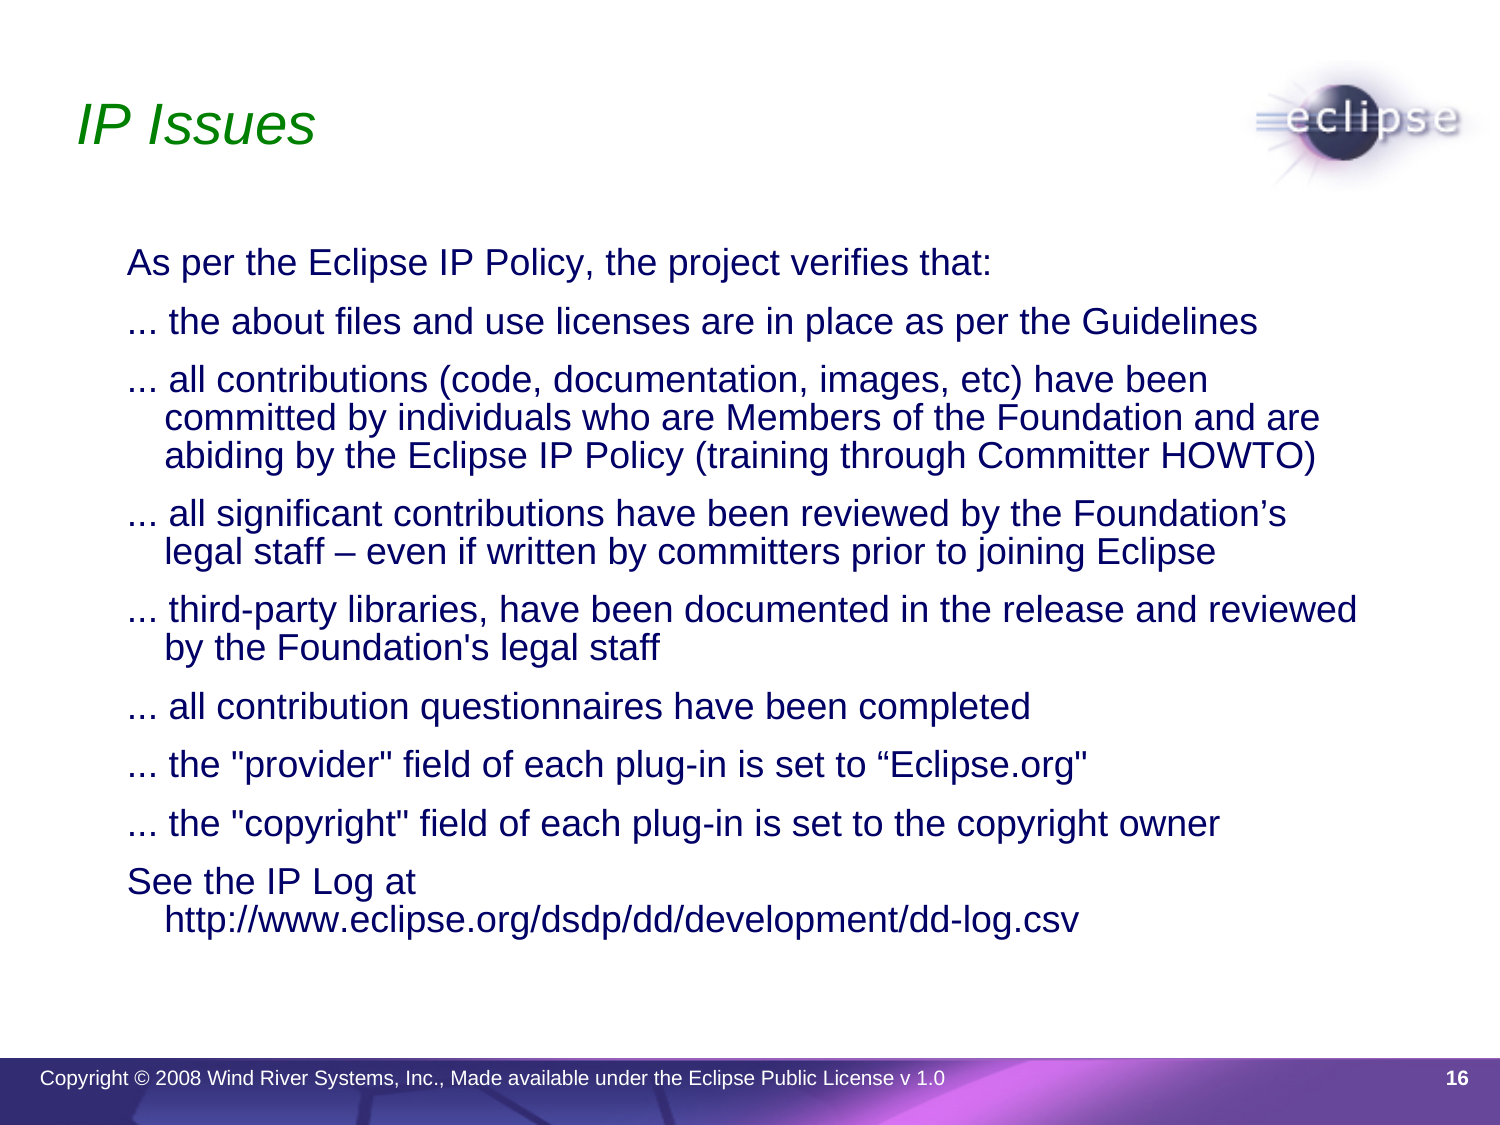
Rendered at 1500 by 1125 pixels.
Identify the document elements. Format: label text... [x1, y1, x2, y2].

picture [0, 1058, 1500, 1125]
picture [1222, 60, 1500, 191]
title IP Issues [26, 90, 1223, 172]
text_box <number> [1133, 1059, 1484, 1100]
list As per the Eclipse IP Policy, the project verifies that: ... the about files and use licenses are in place as per the Guidelines ... all contributions (code, documentation, images, etc) have been committed by individuals who are Members of the Foundation and are abiding by the Eclipse IP Policy (training through Committer HOWTO) ... all significant contributions have been reviewed by the Foundation’s legal staff – even if written by committers prior to joining Eclipse ... third-party libraries, have been documented in the release and reviewed by the Foundation's legal staff ... all contribution questionnaires have been completed ... the "provider" field of each plug-in is set to “Eclipse.org" ... the "copyright" field of each plug-in is set to the copyright owner See the IP Log at http://www.eclipse.org/dsdp/dd/development/dd-log.csv [112, 237, 1388, 1029]
